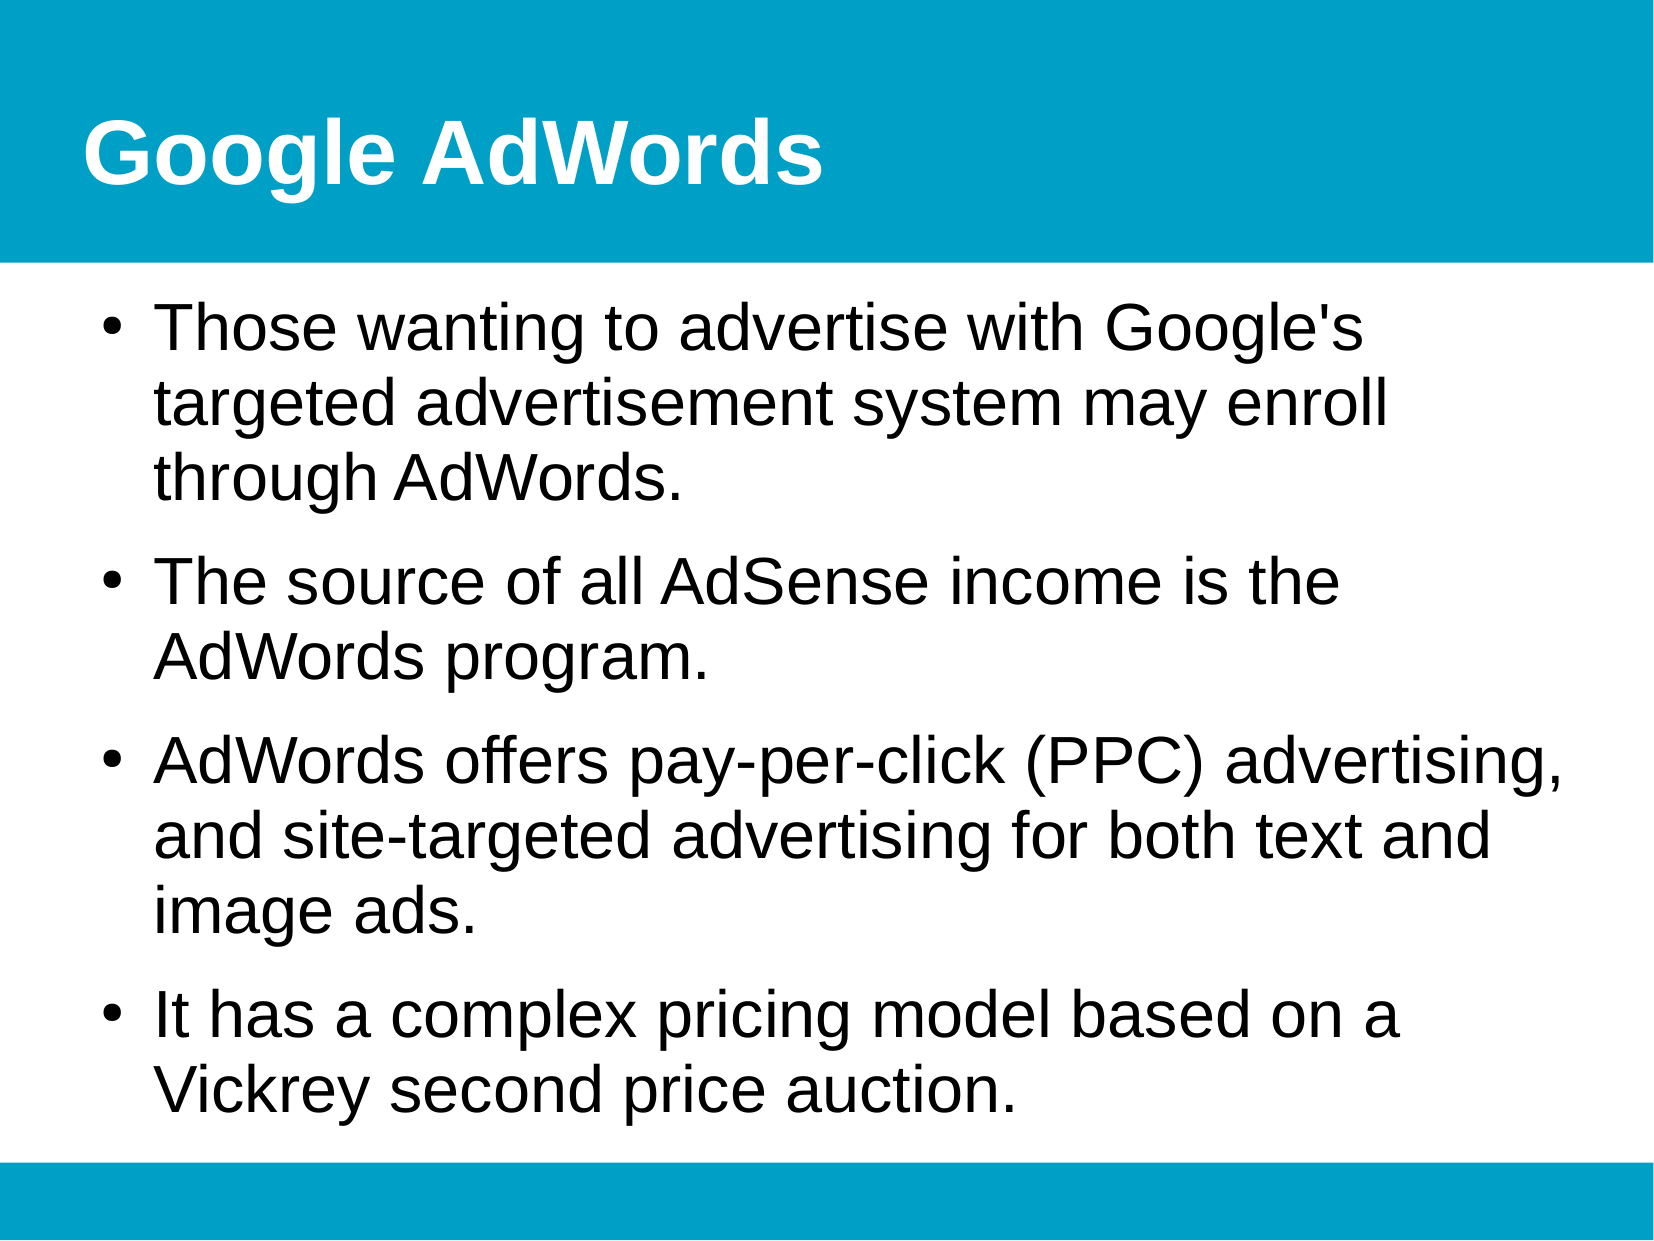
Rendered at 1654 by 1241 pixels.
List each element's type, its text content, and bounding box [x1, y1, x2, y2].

list Those wanting to advertise with Google's targeted advertisement system may enroll through AdWords. The source of all AdSense income is the AdWords program. AdWords offers pay-per-click (PPC) advertising, and site-targeted advertising for both text and image ads. It has a complex pricing model based on a Vickrey second price auction. [82, 290, 1571, 1231]
title Google AdWords [82, 56, 1571, 250]
